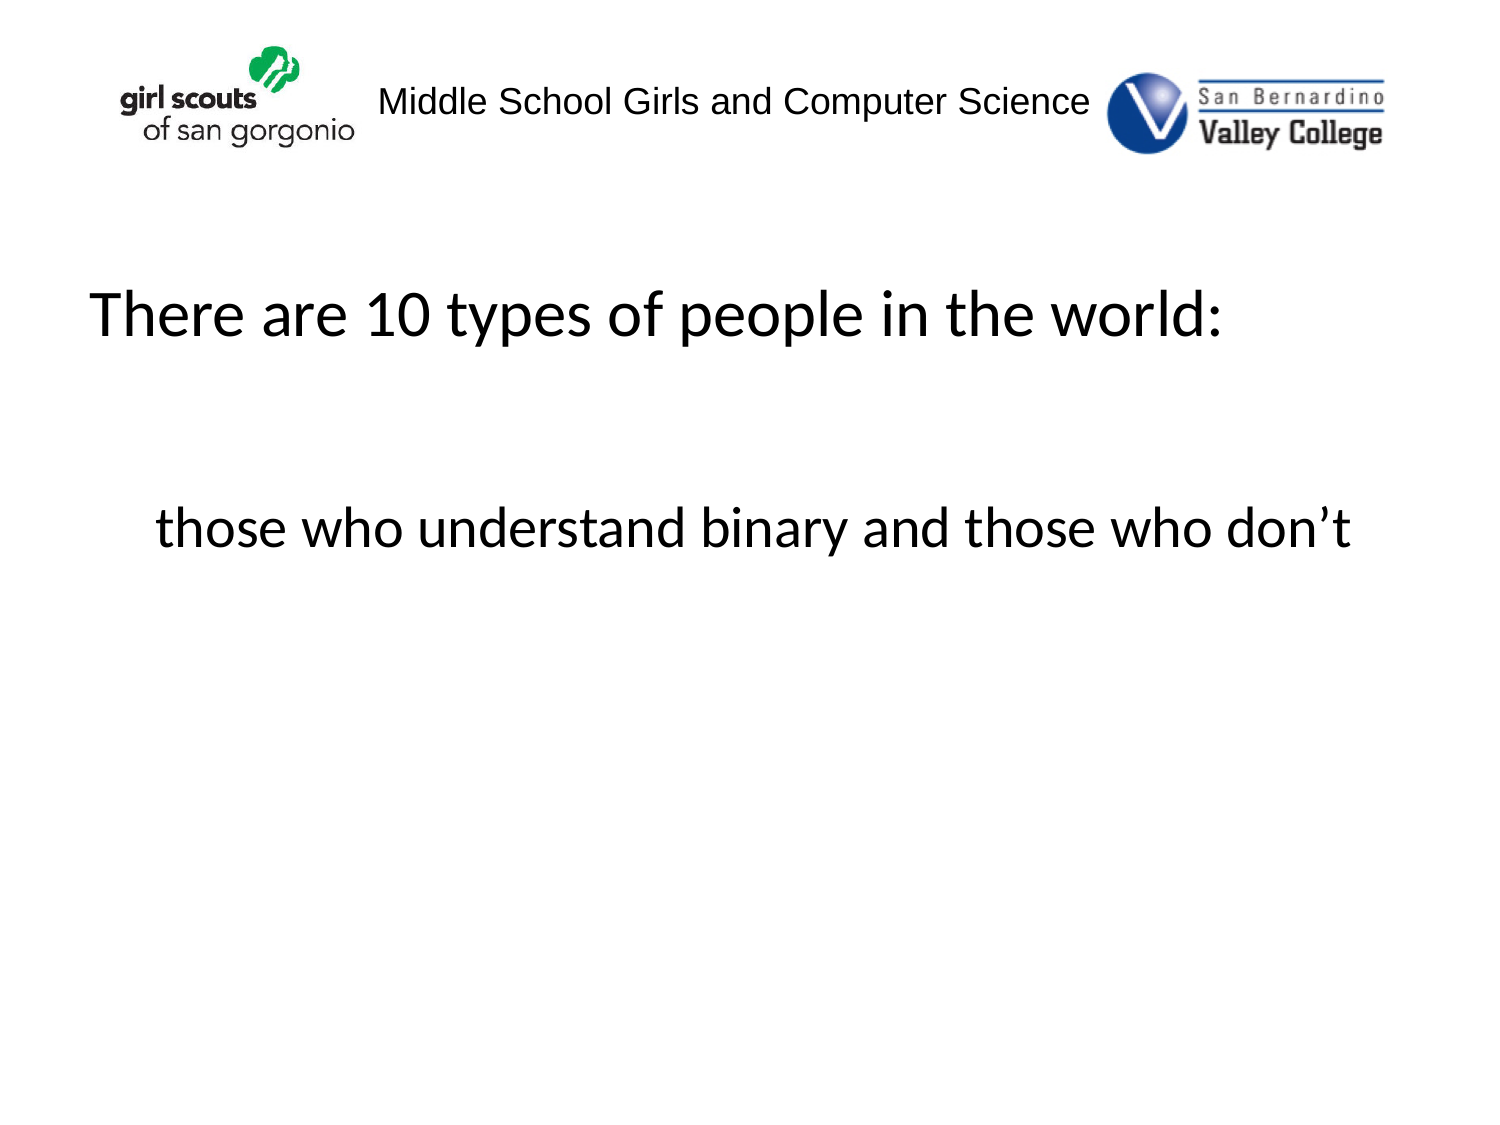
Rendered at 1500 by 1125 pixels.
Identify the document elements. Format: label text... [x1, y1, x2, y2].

list There are 10 types of people in the world: those who understand binary and those who don’t [75, 262, 1425, 1005]
picture [112, 44, 376, 156]
picture [1105, 67, 1388, 156]
